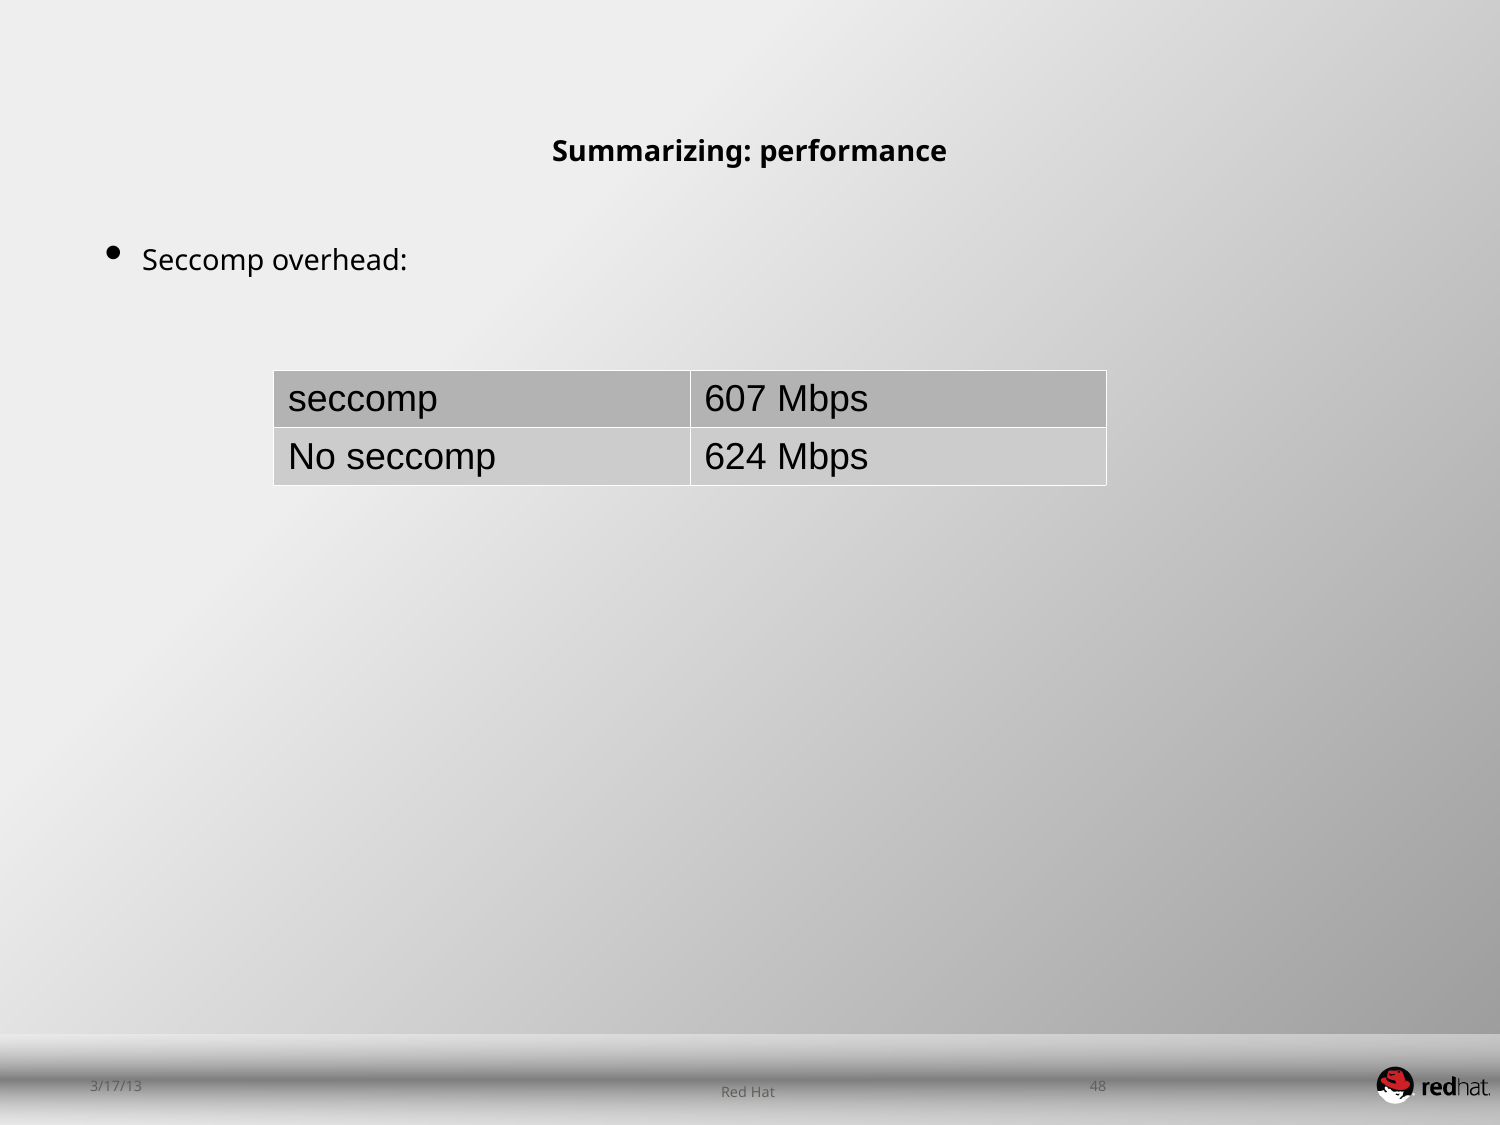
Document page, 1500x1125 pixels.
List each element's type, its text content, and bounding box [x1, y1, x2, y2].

slide_number <number> [1074, 1051, 1337, 1112]
picture [1364, 1057, 1500, 1110]
slide_number 3/17/13 [75, 1051, 425, 1112]
title Summarizing: performance [75, 22, 1426, 188]
list Seccomp overhead: [74, 210, 1425, 1013]
footer Red Hat [300, 1065, 1200, 1110]
